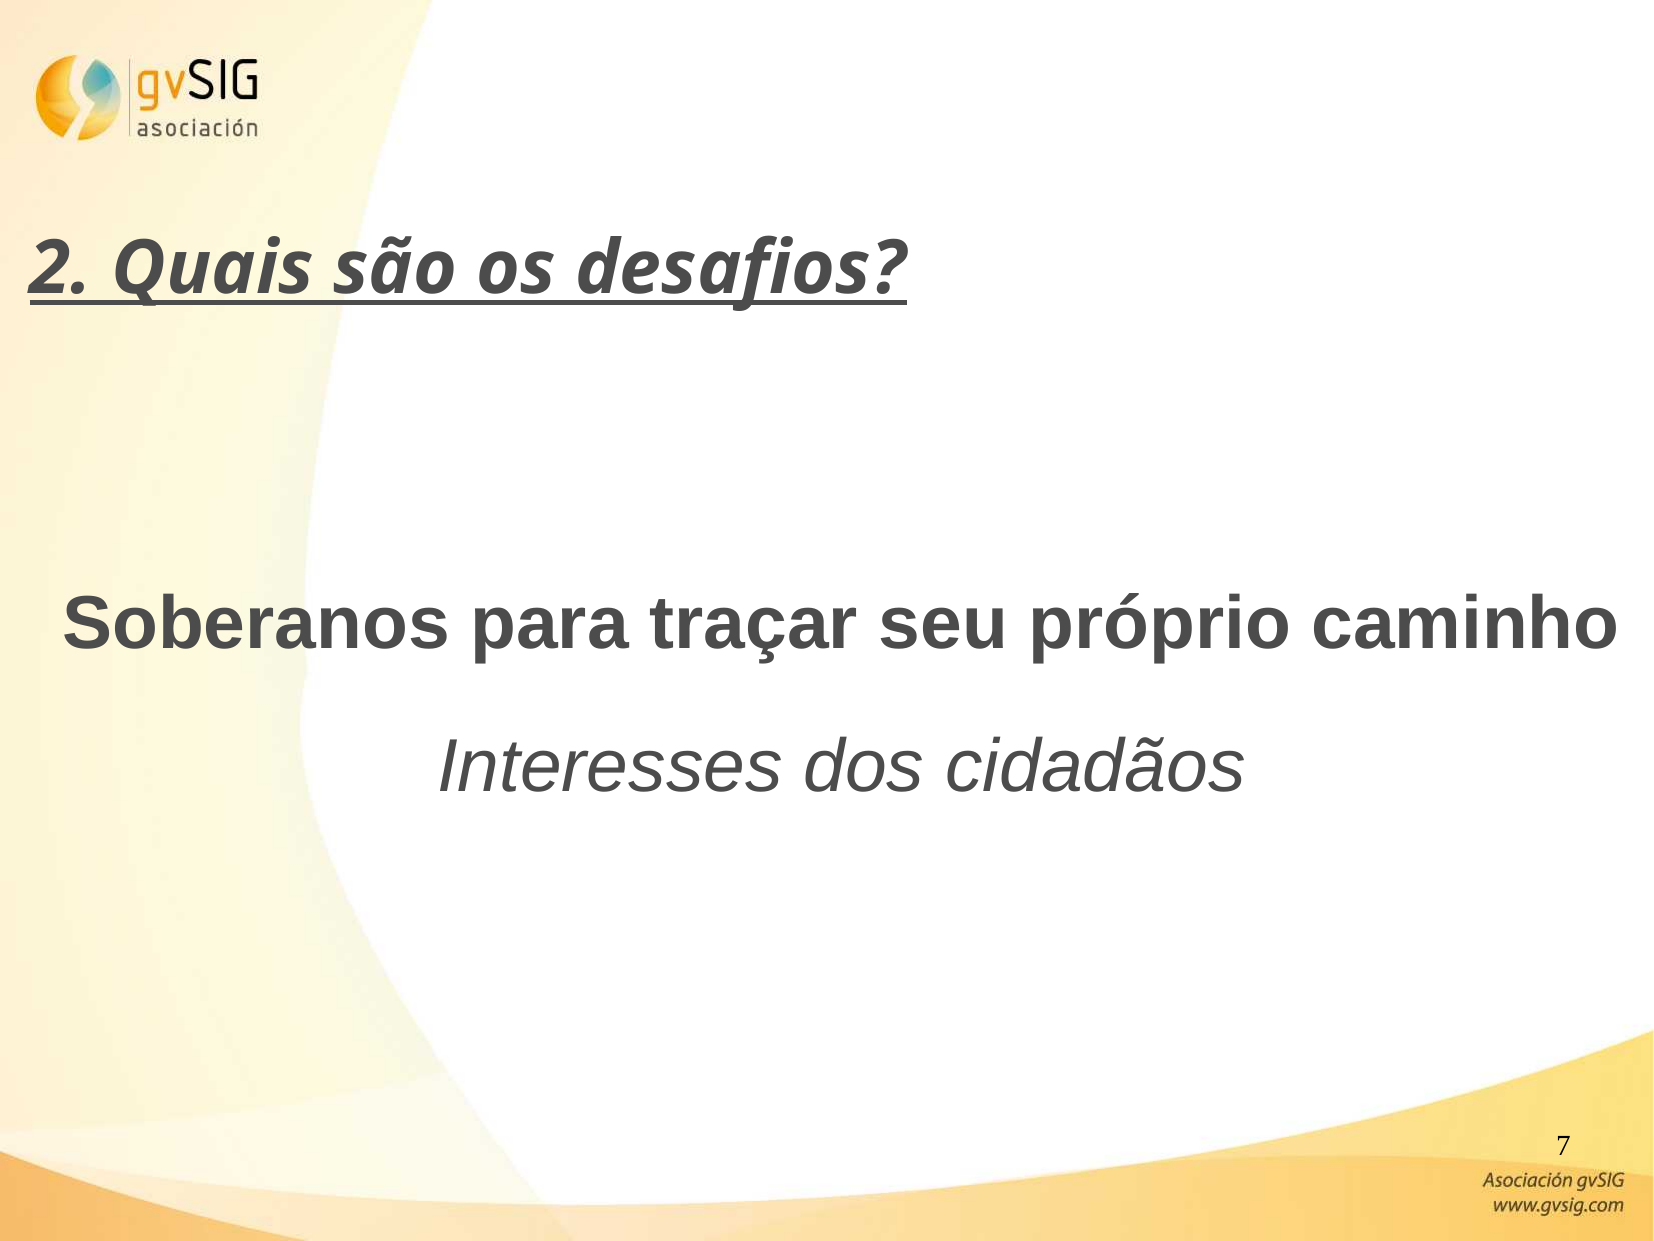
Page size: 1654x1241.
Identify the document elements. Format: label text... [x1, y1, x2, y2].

text_box Soberanos para traçar seu próprio caminho Interesses dos cidadãos [29, 572, 1654, 815]
picture [0, 0, 1654, 1241]
title 2. Quais são os desafios? [29, 220, 1294, 310]
